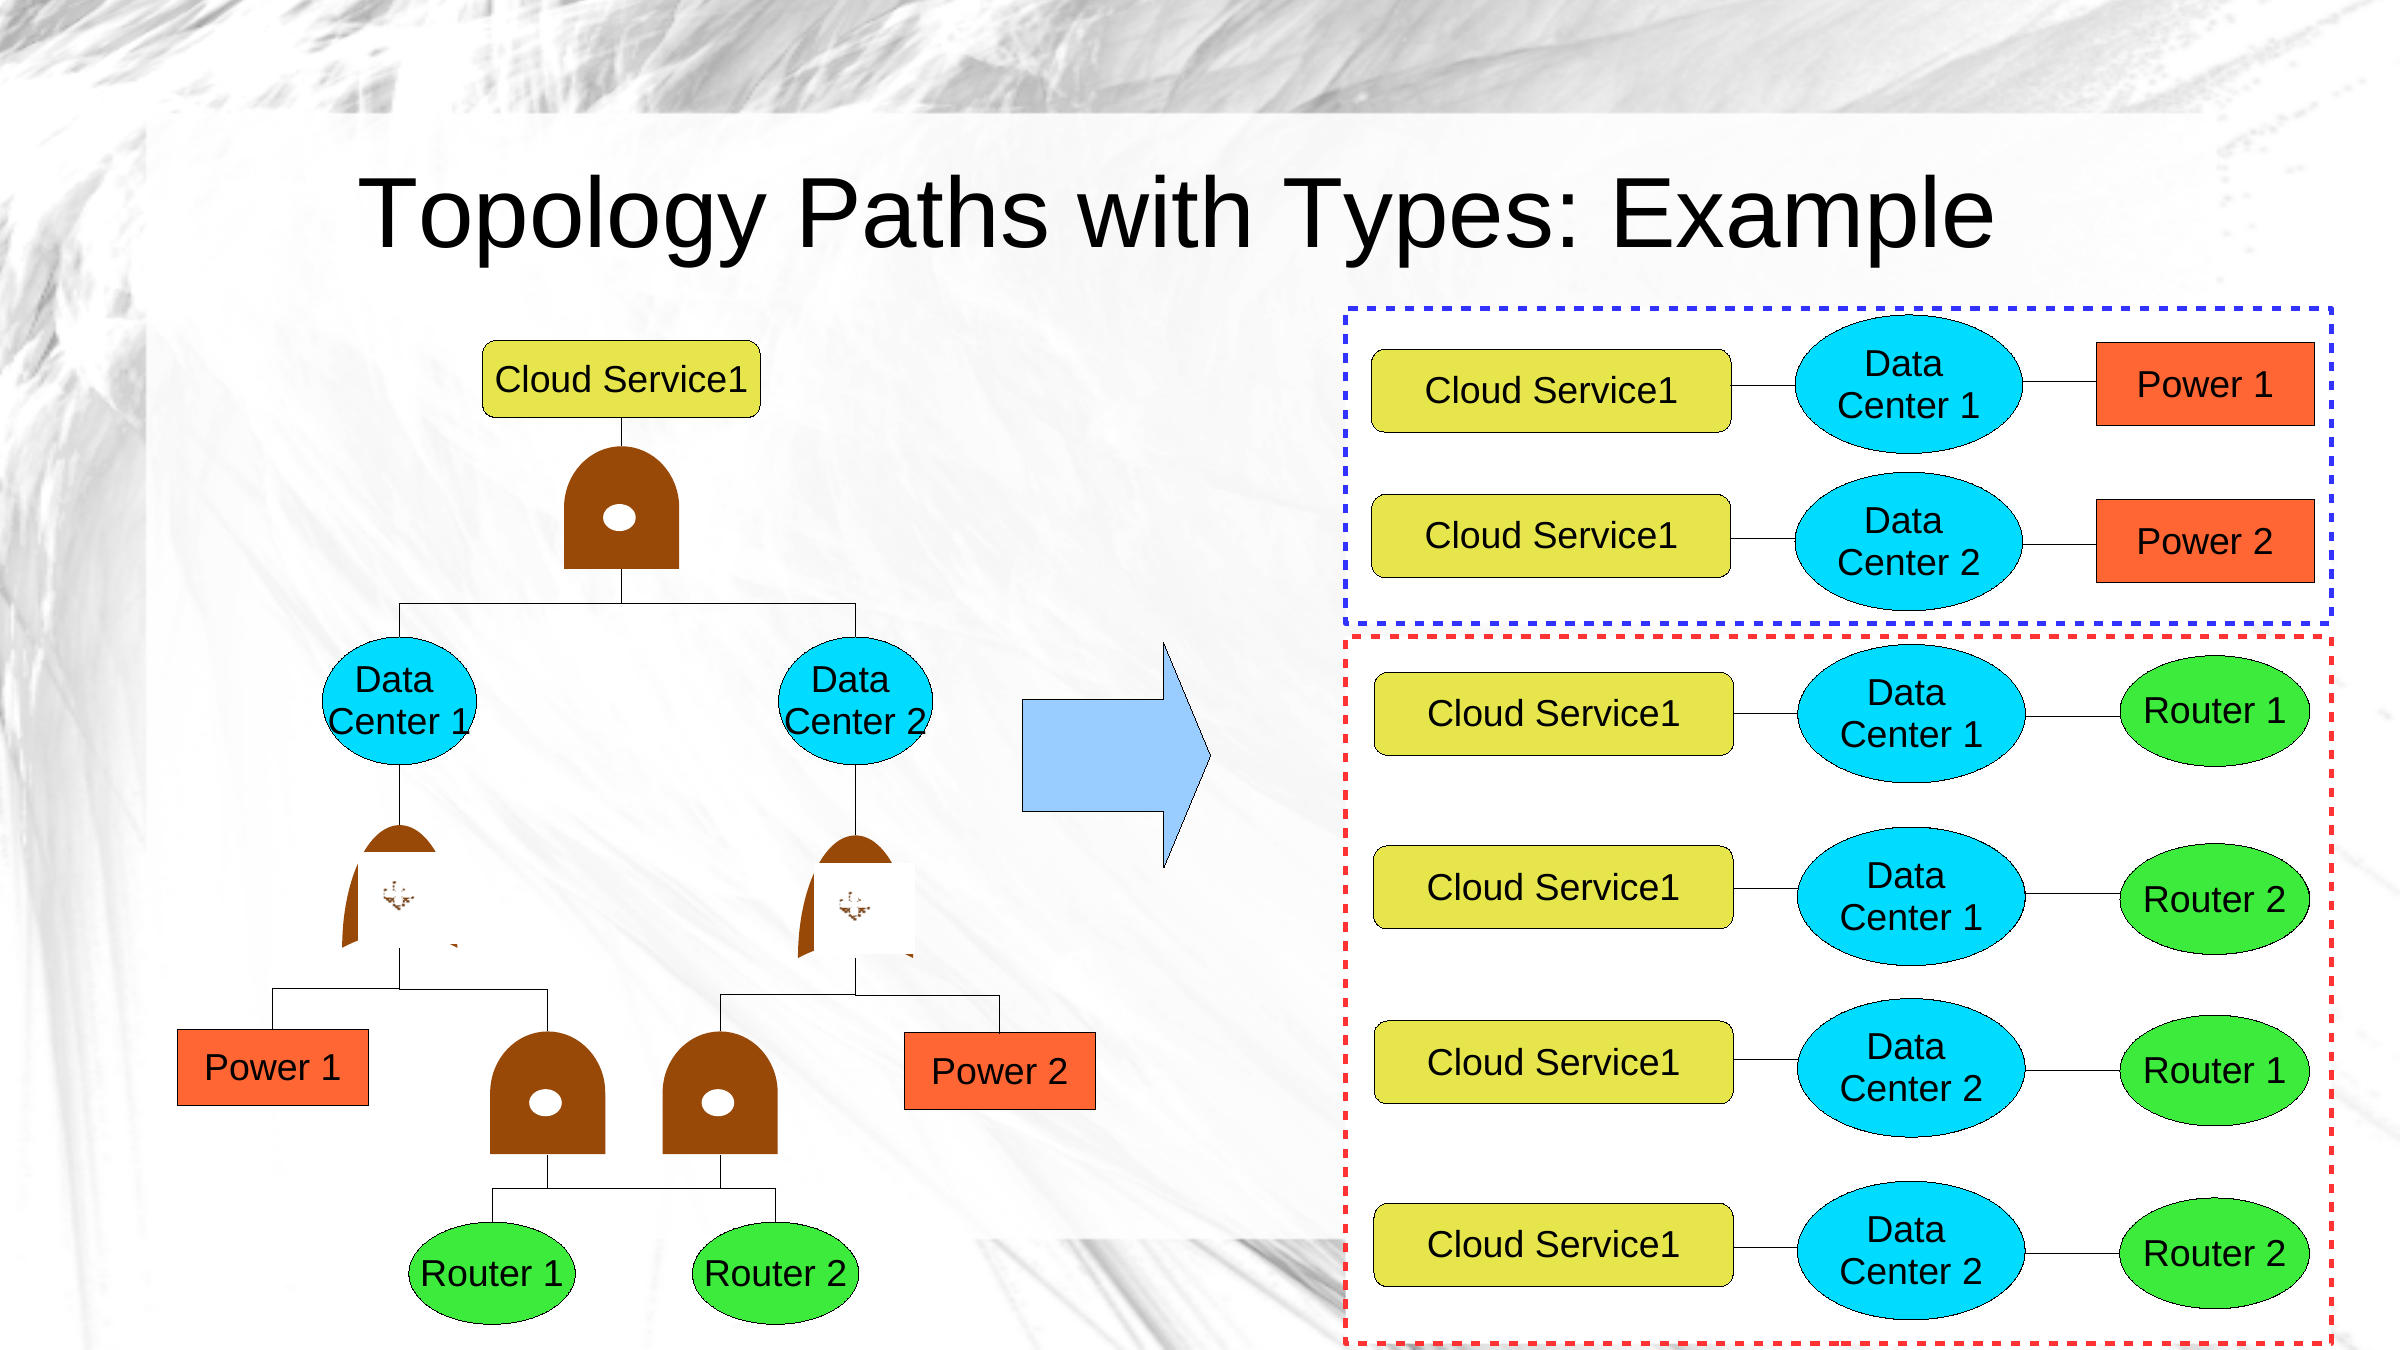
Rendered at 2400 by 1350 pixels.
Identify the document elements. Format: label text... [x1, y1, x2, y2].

text_box Router 1 [2120, 655, 2310, 767]
text_box Power 1 [177, 1029, 369, 1106]
text_box Router 1 [408, 1222, 576, 1325]
text_box Cloud Service1 [1371, 349, 1732, 433]
text_box Data Center 1 [1797, 827, 2026, 966]
text_box Router 2 [2119, 843, 2310, 955]
text_box Data Center 1 [1795, 314, 2023, 454]
text_box Data Center 1 [322, 636, 477, 765]
text_box Data Center 2 [1794, 472, 2023, 611]
text_box Router 2 [2119, 1197, 2310, 1309]
text_box Cloud Service1 [1374, 672, 1734, 756]
text_box Router 1 [2119, 1015, 2310, 1126]
text_box Data Center 2 [1797, 998, 2026, 1138]
text_box [1345, 308, 2332, 624]
text_box [1345, 636, 2332, 1344]
text_box Cloud Service1 [482, 340, 761, 418]
text_box Cloud Service1 [1373, 845, 1734, 929]
text_box Cloud Service1 [1371, 494, 1731, 578]
text_box Power 2 [2096, 499, 2315, 583]
text_box Data Center 1 [1797, 644, 2026, 783]
text_box Data Center 2 [778, 636, 933, 765]
title Topology Paths with Types: Example [171, 92, 2186, 335]
text_box Cloud Service1 [1374, 1020, 1734, 1104]
text_box Router 2 [692, 1222, 859, 1325]
text_box Cloud Service1 [1373, 1203, 1734, 1287]
text_box Power 1 [2096, 342, 2315, 426]
text_box Data Center 2 [1797, 1181, 2026, 1320]
text_box [1022, 642, 1211, 868]
text_box Power 2 [904, 1032, 1096, 1110]
picture [0, 0, 2400, 1350]
